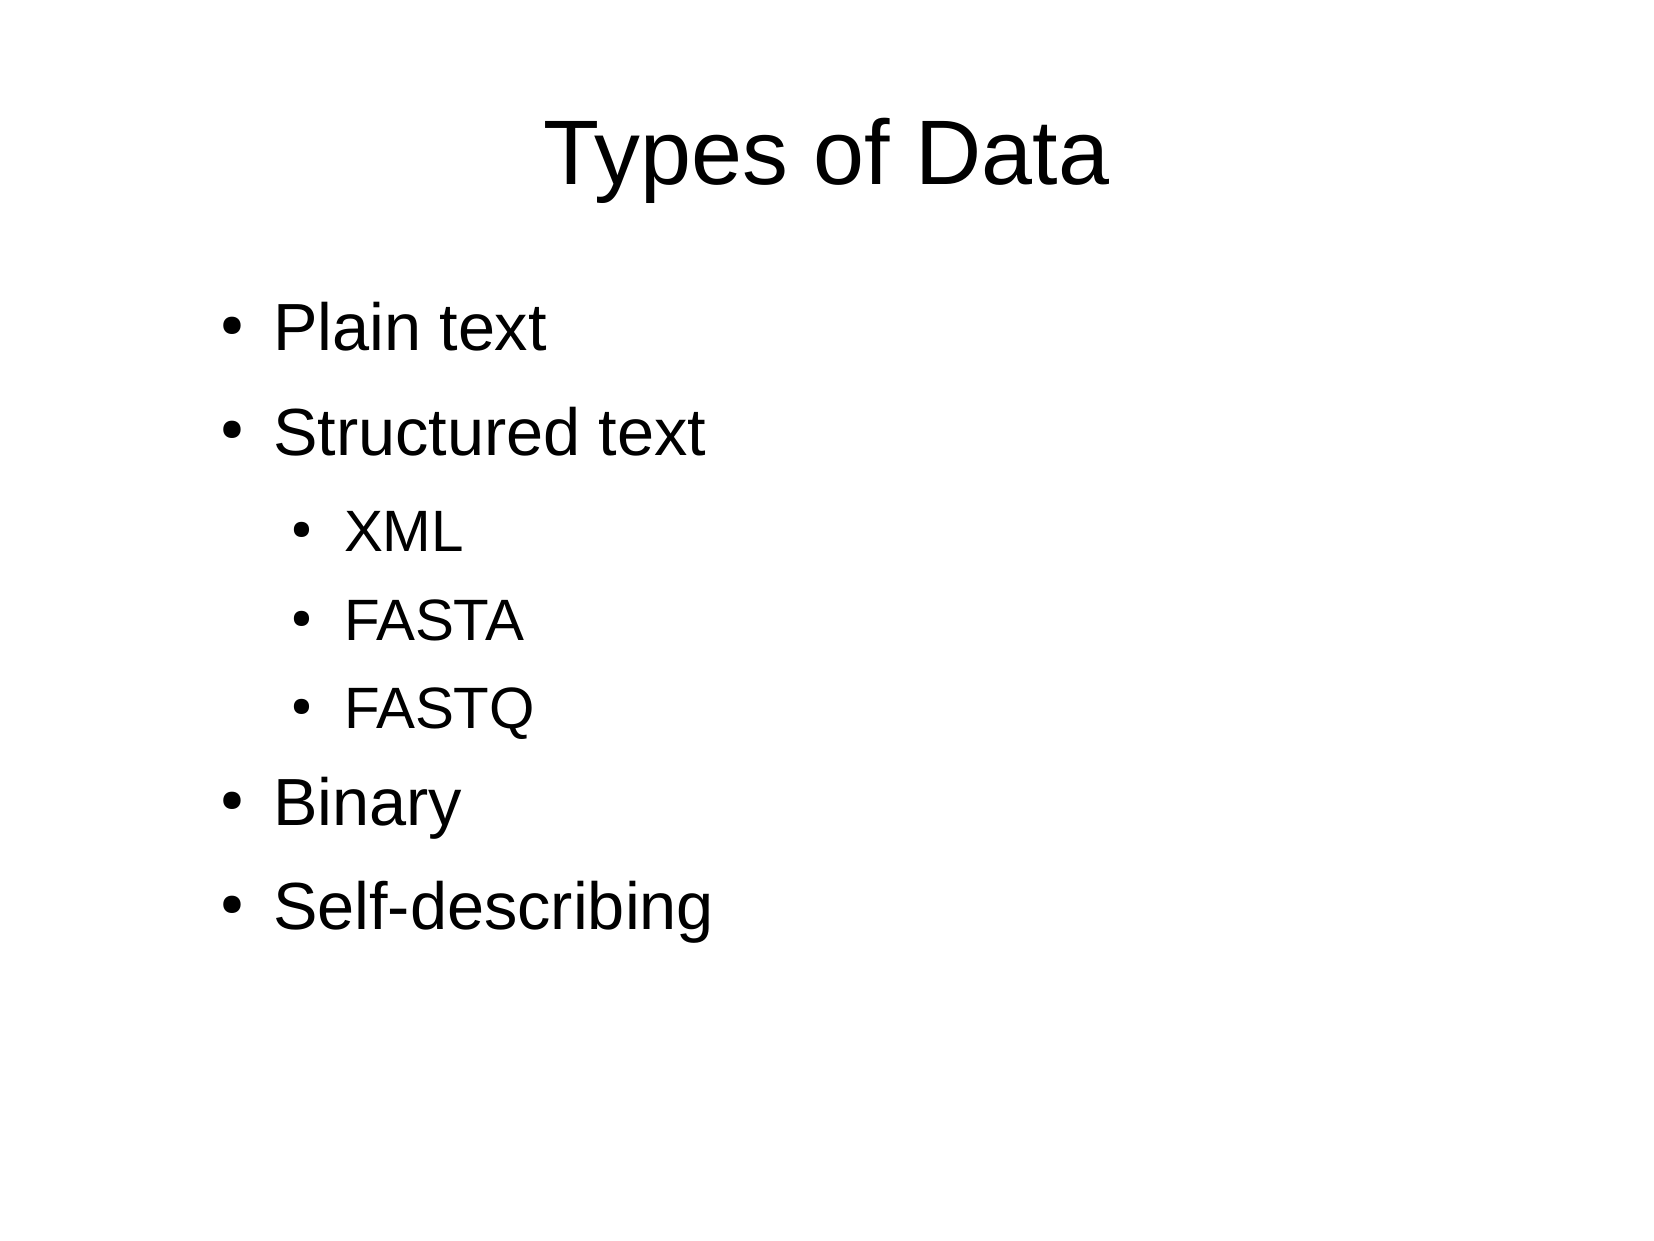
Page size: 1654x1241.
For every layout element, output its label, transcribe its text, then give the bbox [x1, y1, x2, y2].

title Types of Data [82, 56, 1571, 250]
list Plain text Structured text XML FASTA FASTQ Binary Self-describing [202, 290, 1572, 1094]
